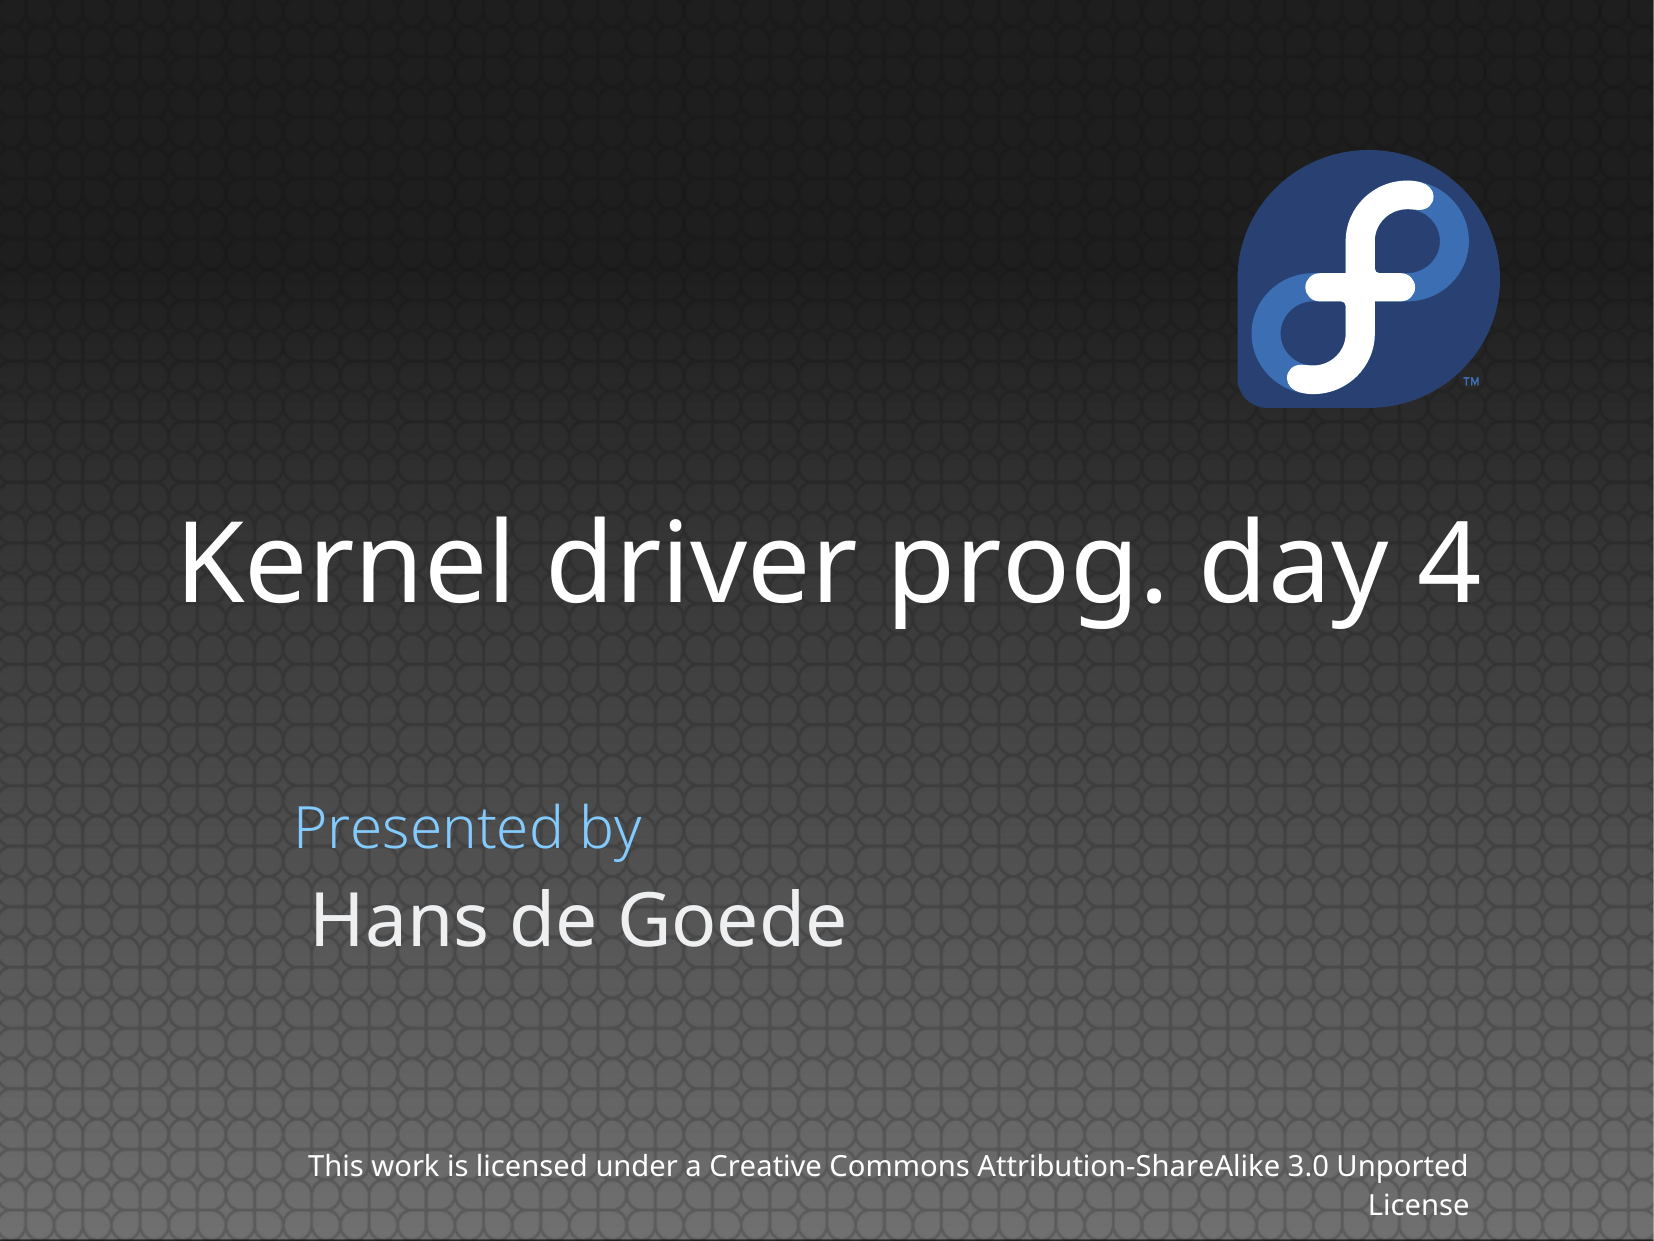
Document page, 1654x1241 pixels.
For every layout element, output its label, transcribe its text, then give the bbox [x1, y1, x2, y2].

text_box This work is licensed under a Creative Commons Attribution-ShareAlike 3.0 Unported License [217, 1144, 1470, 1214]
text_box Kernel driver prog. day 4 [45, 481, 1613, 657]
text_box Presented by [293, 785, 694, 846]
text_box Hans de Goede [295, 858, 1047, 1026]
picture [0, 0, 1654, 1241]
